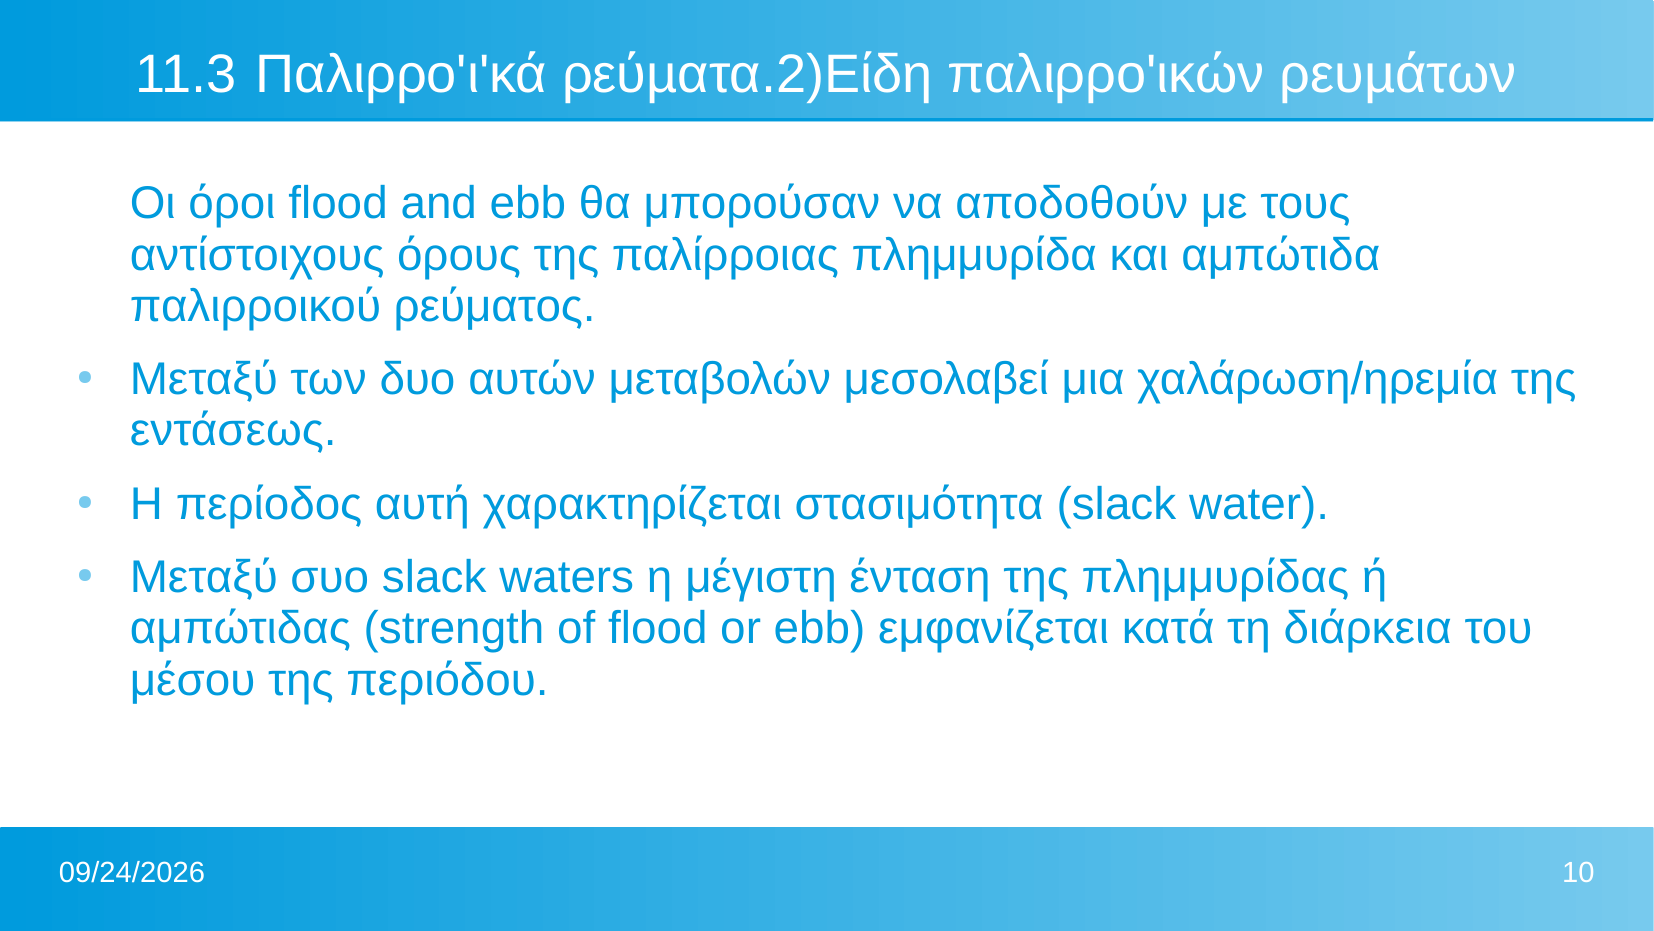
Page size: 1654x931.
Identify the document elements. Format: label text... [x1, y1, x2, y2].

title 11.3 Παλιρρο'ι'κά ρεύµατα.2)Είδη παλιρρο'ικών ρευµάτων [59, 29, 1595, 108]
list Οι όροι flood and ebb θα μπορούσαν να αποδοθούν με τους αντίστοιχους όρους της παλίρροιας πλημμυρίδα και αμπώτιδα παλιρροικού ρεύματος. Μεταξύ των δυο αυτών μεταβολών μεσολαβεί μια χαλάρωση/ηρεμία της εντάσεως. Η περίοδος αυτή χαρακτηρίζεται στασιμότητα (slack water). Μεταξύ συο slack waters η μέγιστη ένταση της πλημμυρίδας ή αμπώτιδας (strength of flood or ebb) εμφανίζεται κατά τη διάρκεια του μέσου της περιόδου. [59, 177, 1613, 768]
